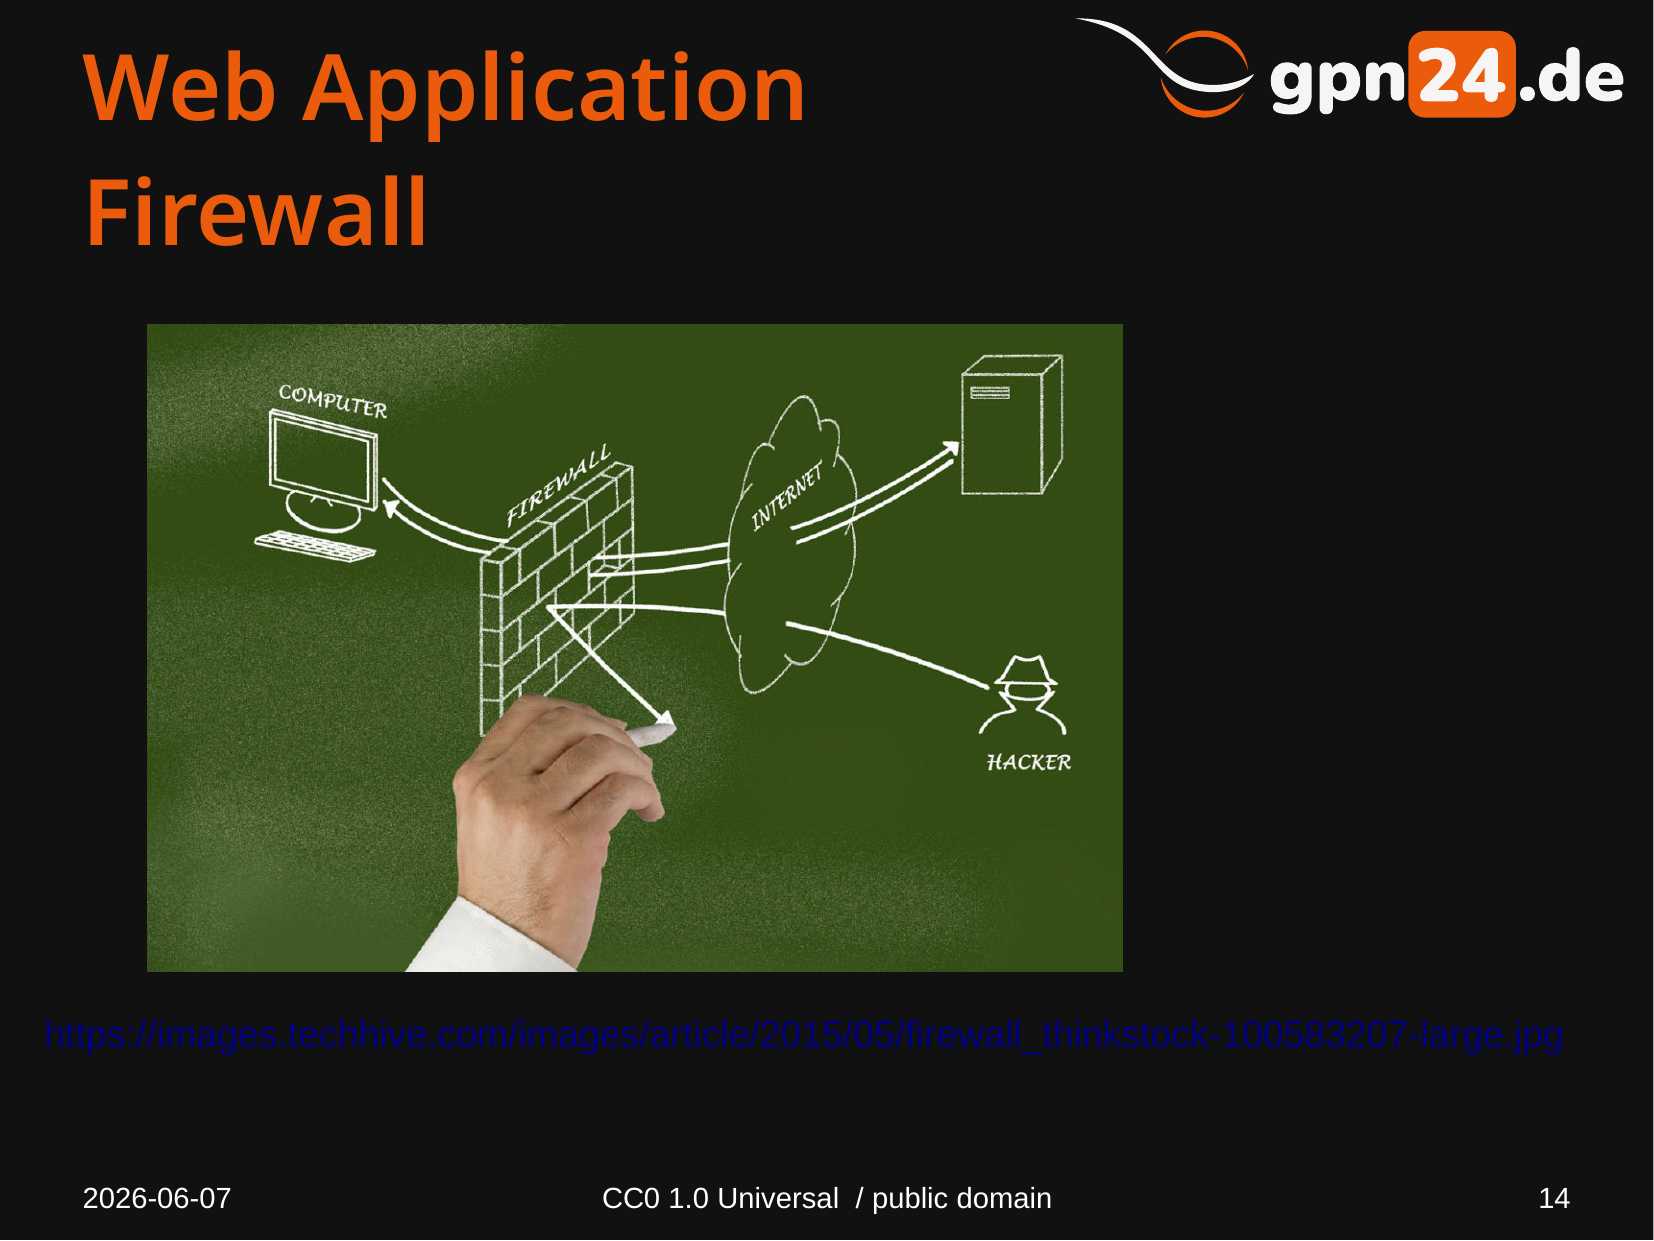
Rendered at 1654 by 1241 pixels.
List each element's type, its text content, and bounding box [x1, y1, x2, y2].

title Web Application Firewall [82, 22, 1004, 273]
picture [147, 324, 1123, 972]
text_box https://images.techhive.com/images/article/2015/05/firewall_thinkstock-100583207-large.jpg [29, 1006, 1580, 1063]
